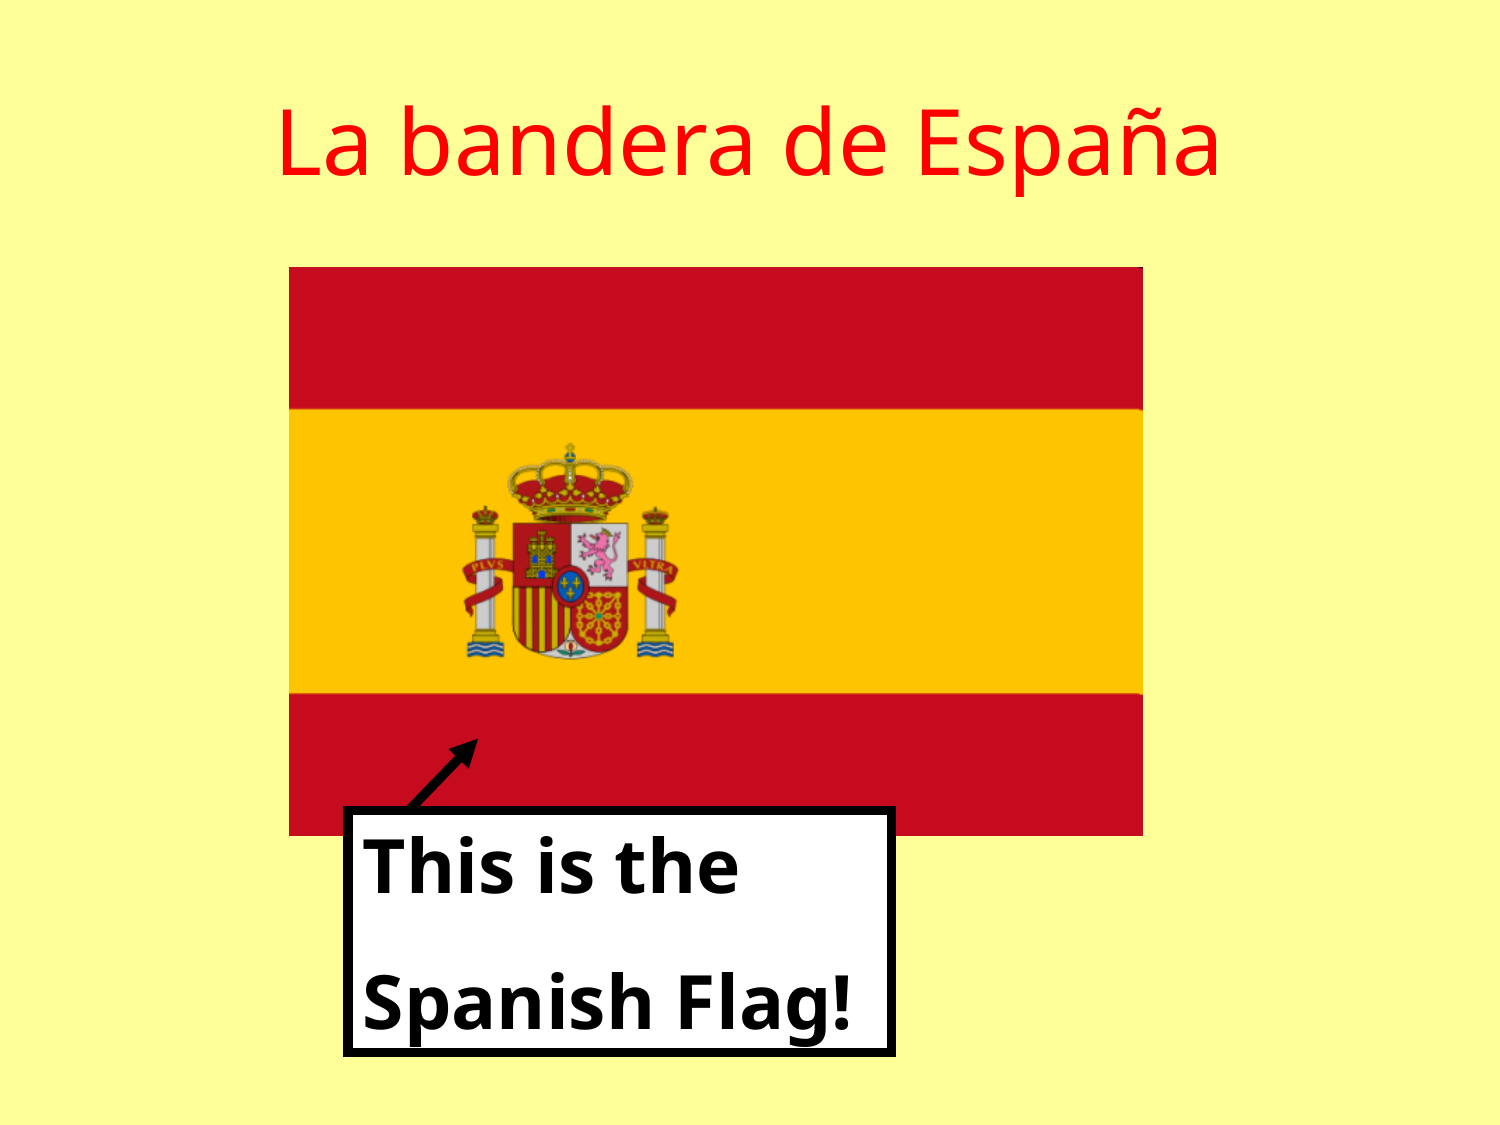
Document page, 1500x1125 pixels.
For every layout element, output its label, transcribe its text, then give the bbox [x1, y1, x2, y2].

text_box This is the Spanish Flag! [348, 810, 892, 1053]
text_box La bandera de España [74, 45, 1425, 233]
picture [289, 267, 1143, 836]
